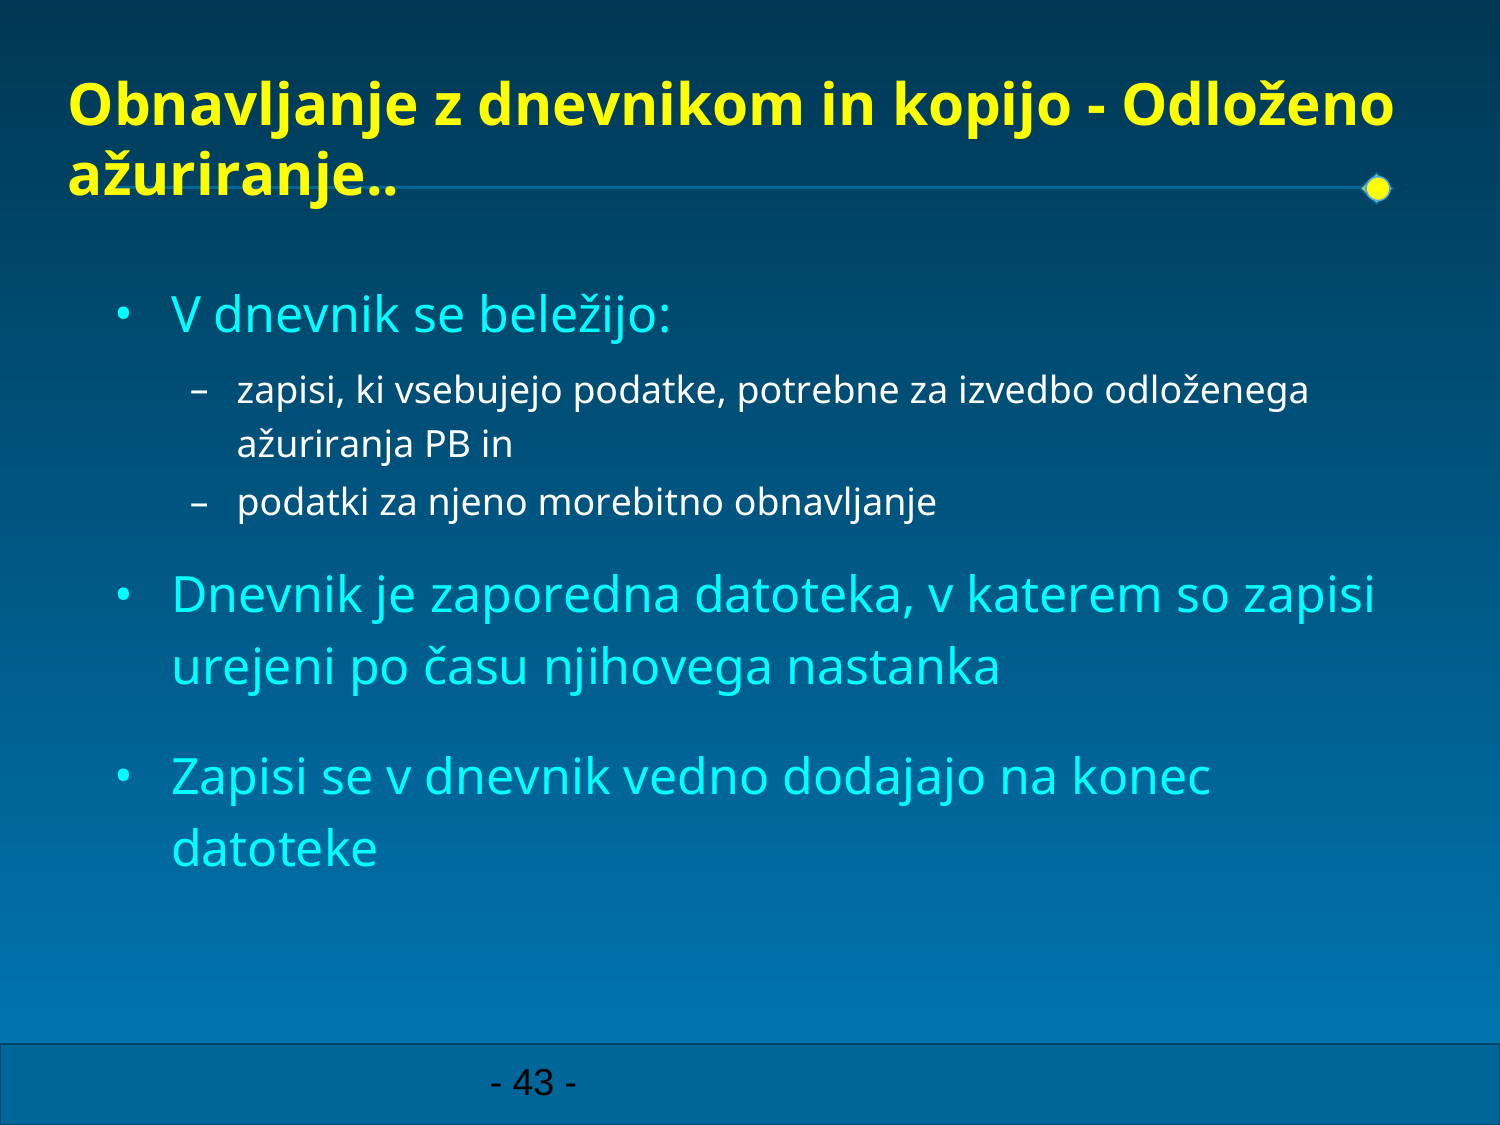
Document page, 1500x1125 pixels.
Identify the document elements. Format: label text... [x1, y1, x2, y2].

title Obnavljanje z dnevnikom in kopijo - Odloženo ažuriranje.. [53, 94, 1447, 181]
list V dnevnik se beležijo: zapisi, ki vsebujejo podatke, potrebne za izvedbo odloženega ažuriranja PB in podatki za njeno morebitno obnavljanje Dnevnik je zaporedna datoteka, v katerem so zapisi urejeni po času njihovega nastanka Zapisi se v dnevnik vedno dodajajo na konec datoteke [99, 262, 1412, 1035]
